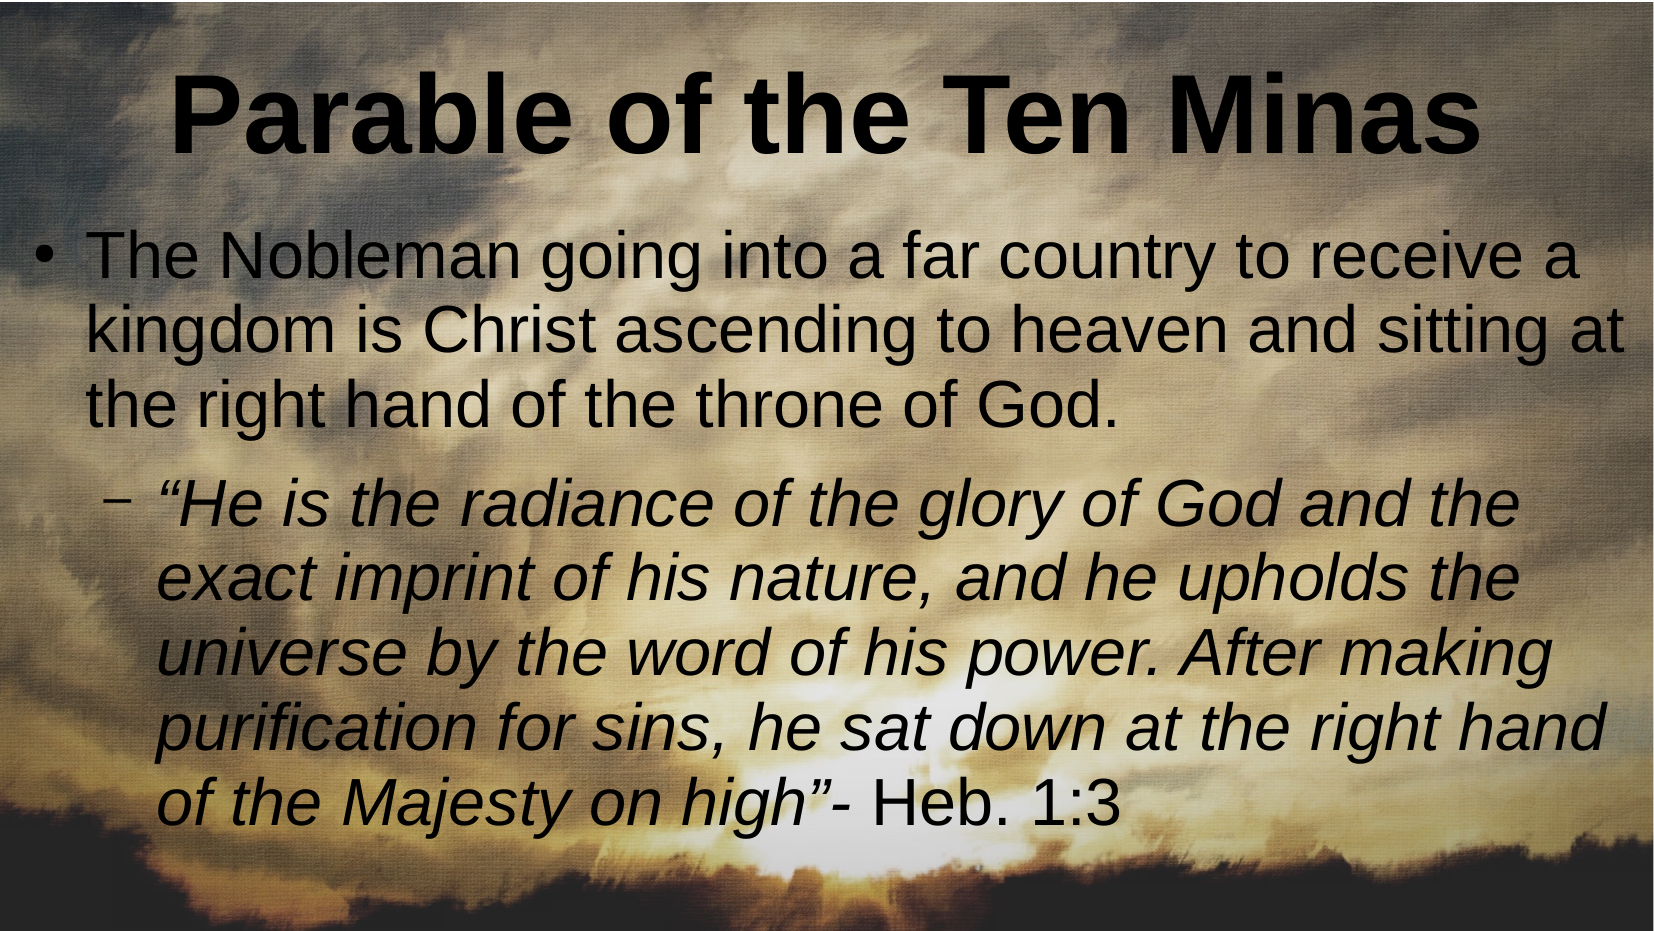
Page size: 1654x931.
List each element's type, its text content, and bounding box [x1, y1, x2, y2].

title Parable of the Ten Minas [82, 37, 1571, 193]
picture [0, 2, 1654, 931]
list The Nobleman going into a far country to receive a kingdom is Christ ascending to heaven and sitting at the right hand of the throne of God. “He is the radiance of the glory of God and the exact imprint of his nature, and he upholds the universe by the word of his power. After making purification for sins, he sat down at the right hand of the Majesty on high”- Heb. 1:3 [15, 217, 1651, 916]
